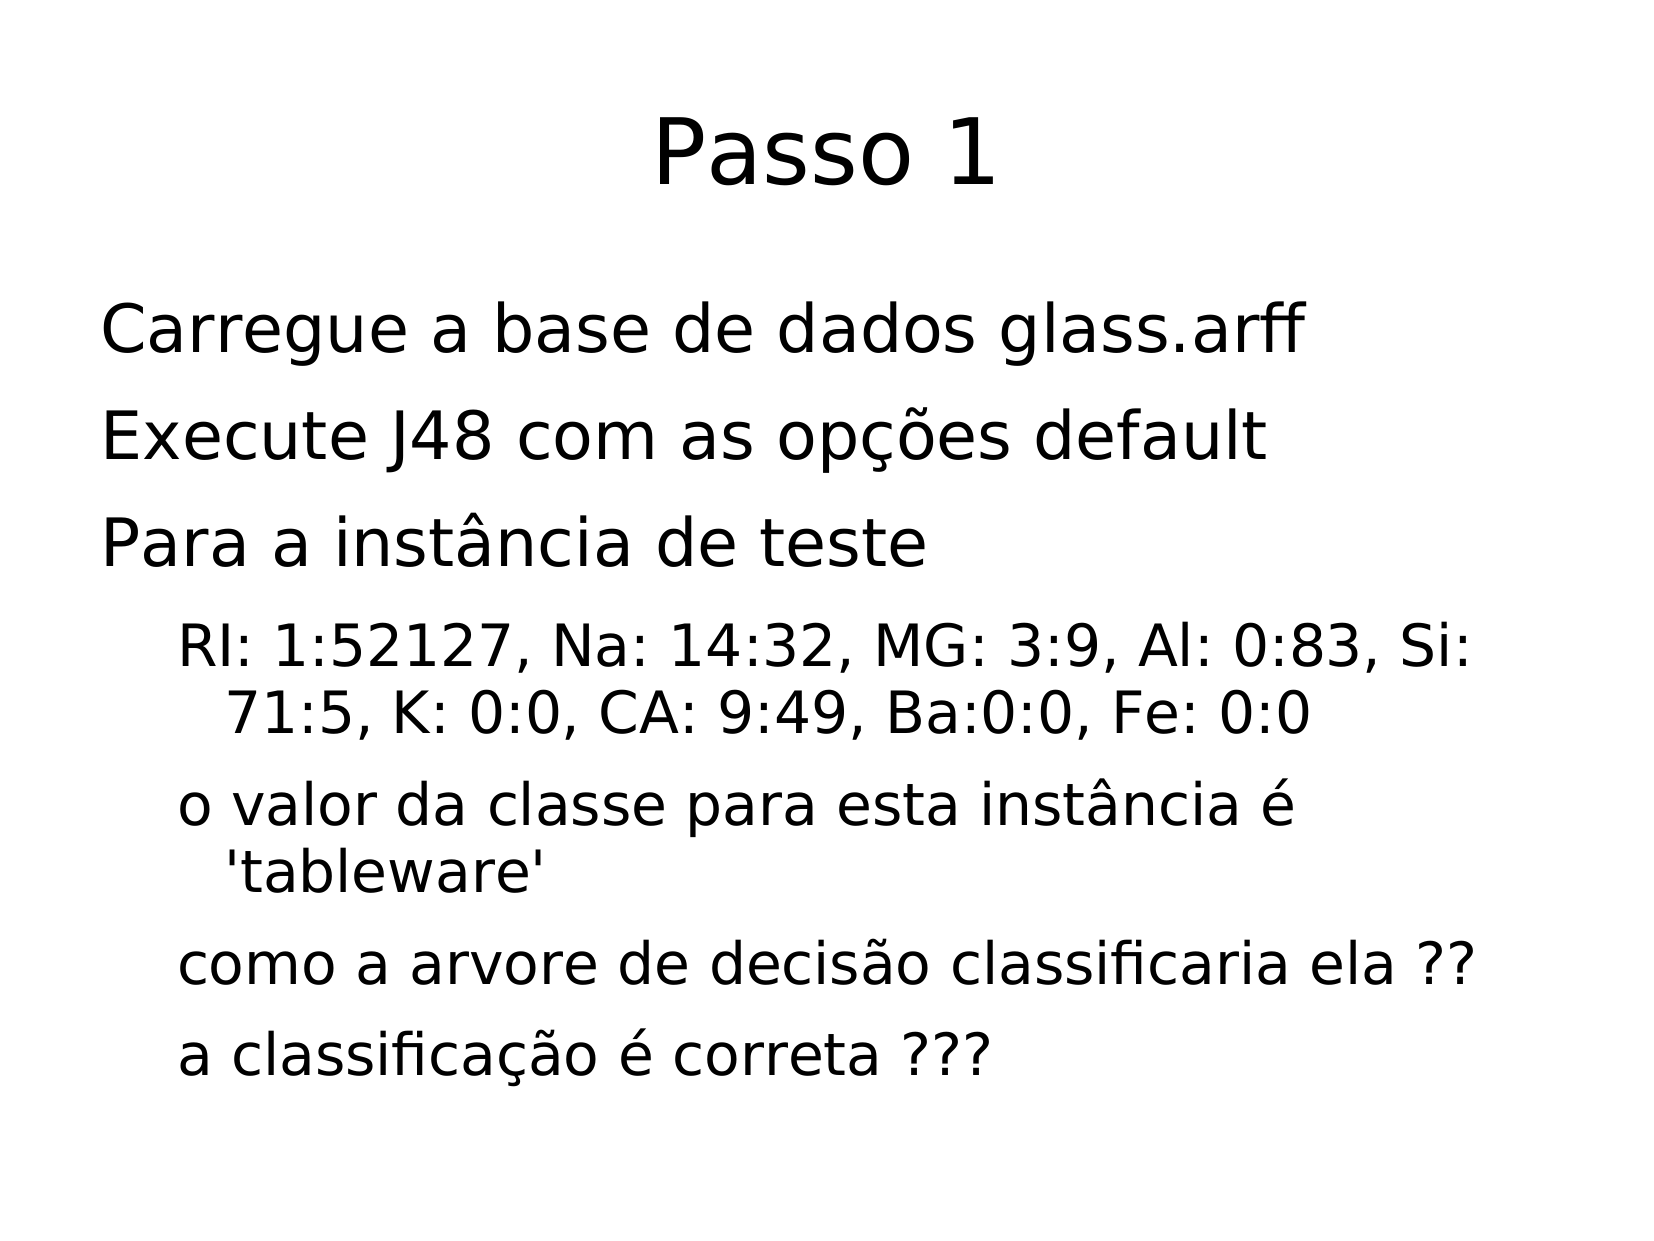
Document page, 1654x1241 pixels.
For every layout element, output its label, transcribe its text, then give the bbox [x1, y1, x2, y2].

list Carregue a base de dados glass.arff Execute J48 com as opções default Para a instância de teste RI: 1:52127, Na: 14:32, MG: 3:9, Al: 0:83, Si: 71:5, K: 0:0, CA: 9:49, Ba:0:0, Fe: 0:0 o valor da classe para esta instância é 'tableware' como a arvore de decisão classificaria ela ?? a classificação é correta ??? [82, 290, 1571, 1094]
title Passo 1 [82, 49, 1571, 257]
